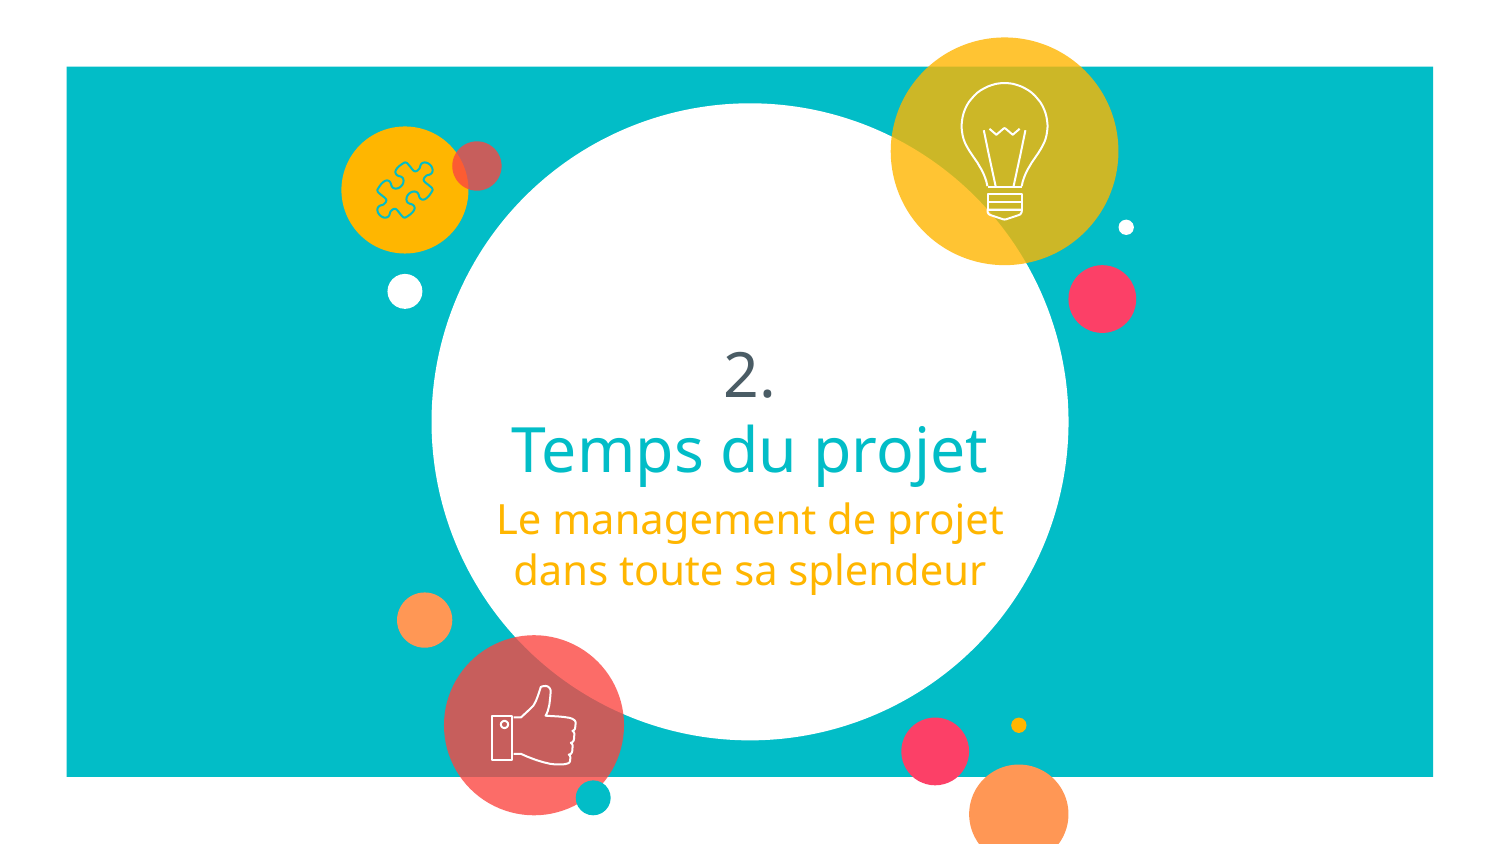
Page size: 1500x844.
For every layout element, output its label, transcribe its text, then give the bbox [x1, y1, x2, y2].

title 2. Temps du projet [473, 309, 1027, 478]
subtitle Le management de projet dans toute sa splendeur [473, 478, 1027, 608]
